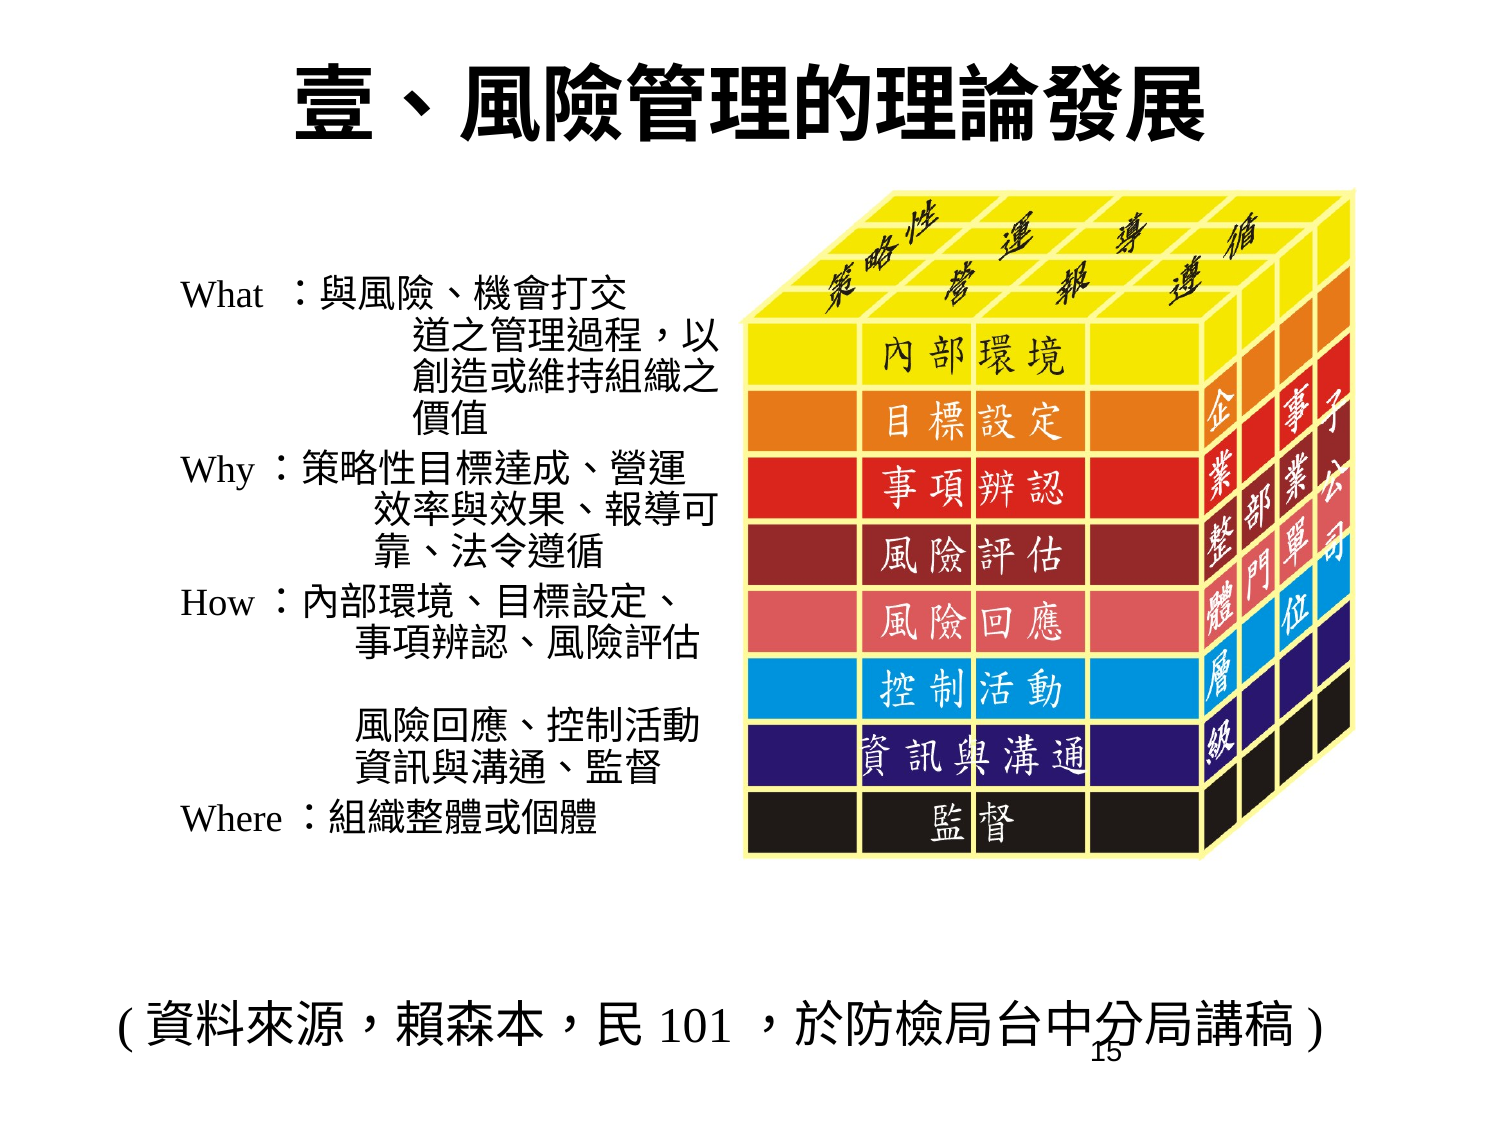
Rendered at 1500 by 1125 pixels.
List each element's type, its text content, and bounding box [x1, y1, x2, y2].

picture [738, 187, 1357, 861]
title 壹、風險管理的理論發展 [29, 7, 1471, 195]
list What ：與風險、機會打交 道之管理過程，以 創造或維持組織之 價值 Why：策略性目標達成、營運 效率與效果、報導可 靠、法令遵循 How：內部環境、目標設定、 事項辨認、風險評估 風險回應、控制活動 資訊與溝通、監督 Where：組織整體或個體 [0, 267, 762, 1006]
text_box (資料來源，賴森本，民101，於防檢局台中分局講稿) [100, 985, 1341, 1062]
text_box 15 [1074, 1024, 1426, 1103]
